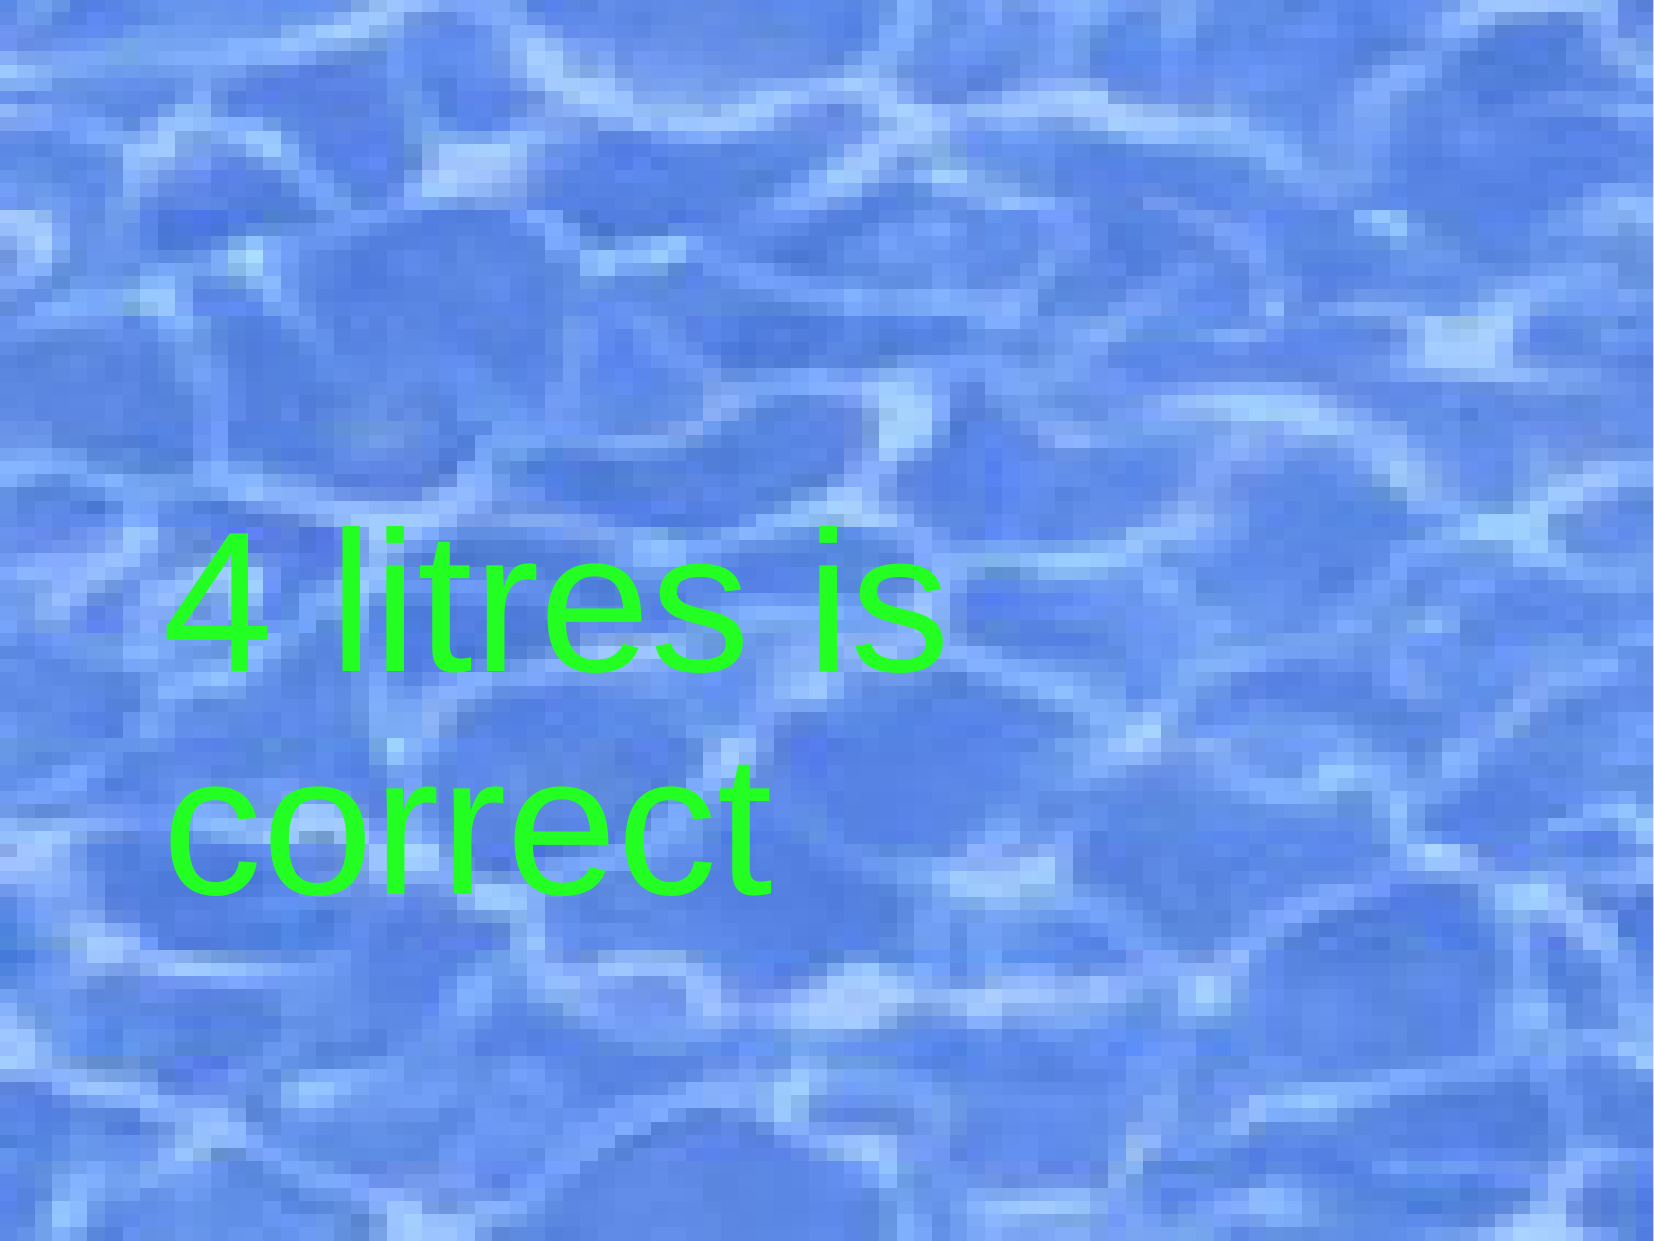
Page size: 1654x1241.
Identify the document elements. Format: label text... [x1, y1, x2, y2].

text_box 4 litres is correct [147, 483, 1595, 945]
picture [0, 0, 1654, 1241]
